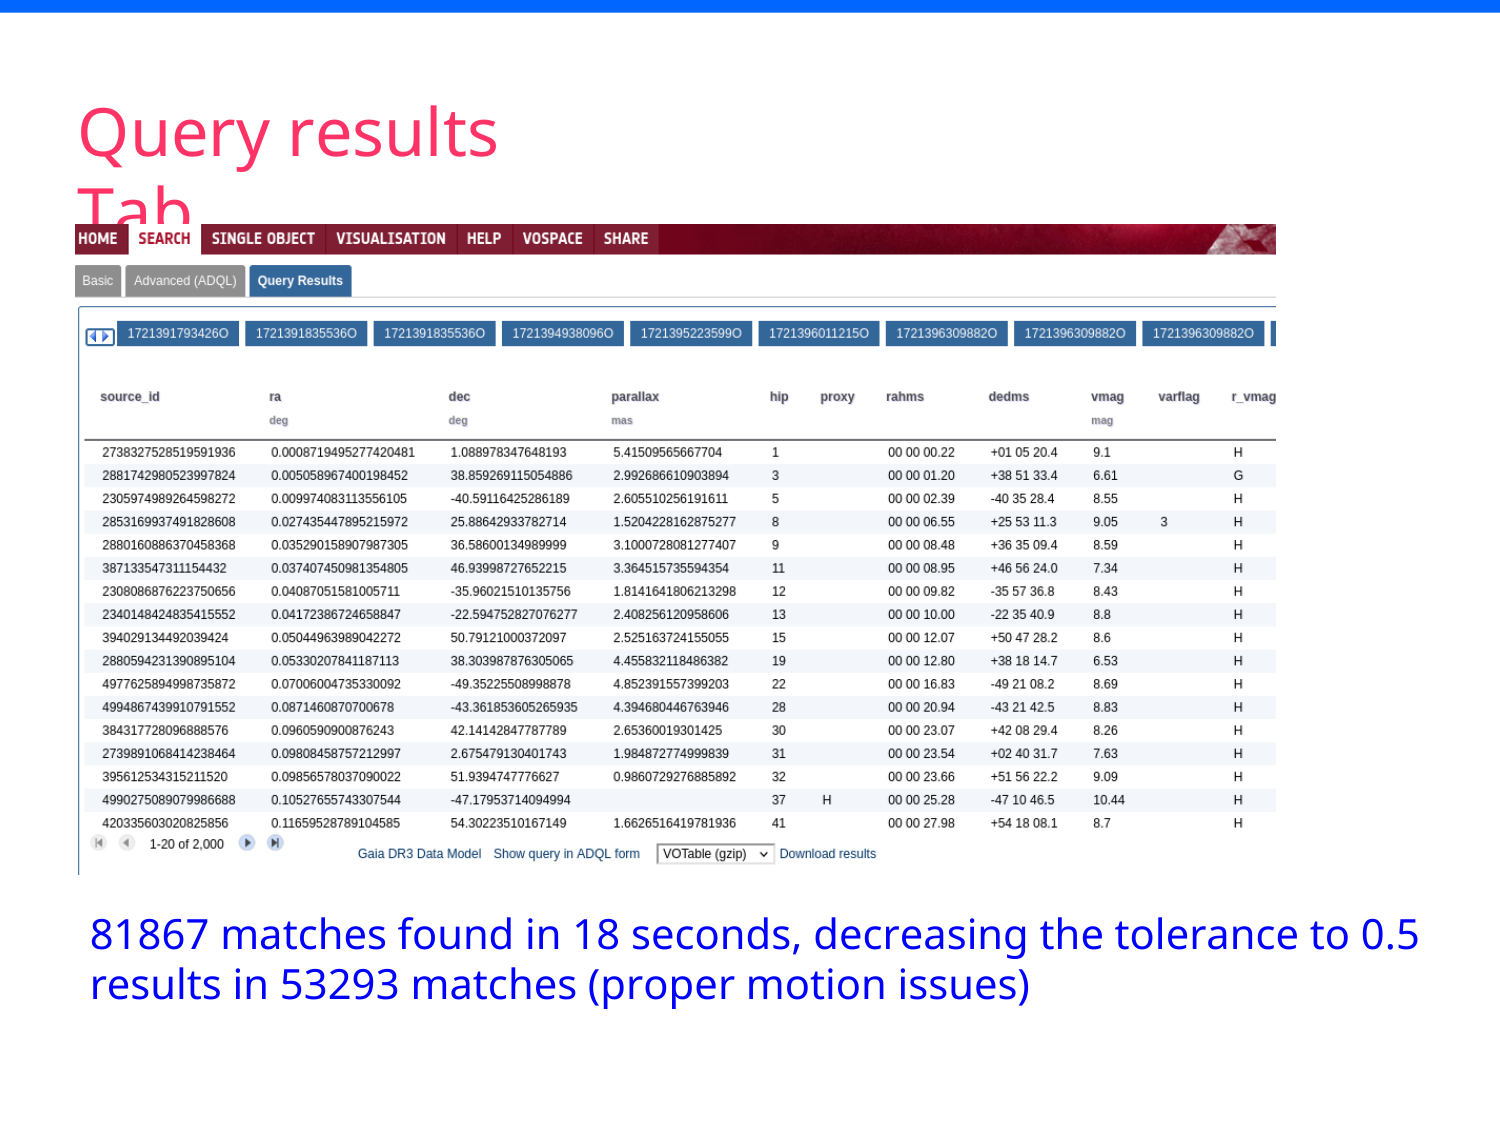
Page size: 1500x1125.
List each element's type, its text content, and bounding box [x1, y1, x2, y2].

picture [75, 224, 1276, 875]
text_box 81867 matches found in 18 seconds, decreasing the tolerance to 0.5 results in 53293 matches (proper motion issues) [75, 900, 1500, 1051]
text_box Query results Tab [63, 82, 626, 188]
